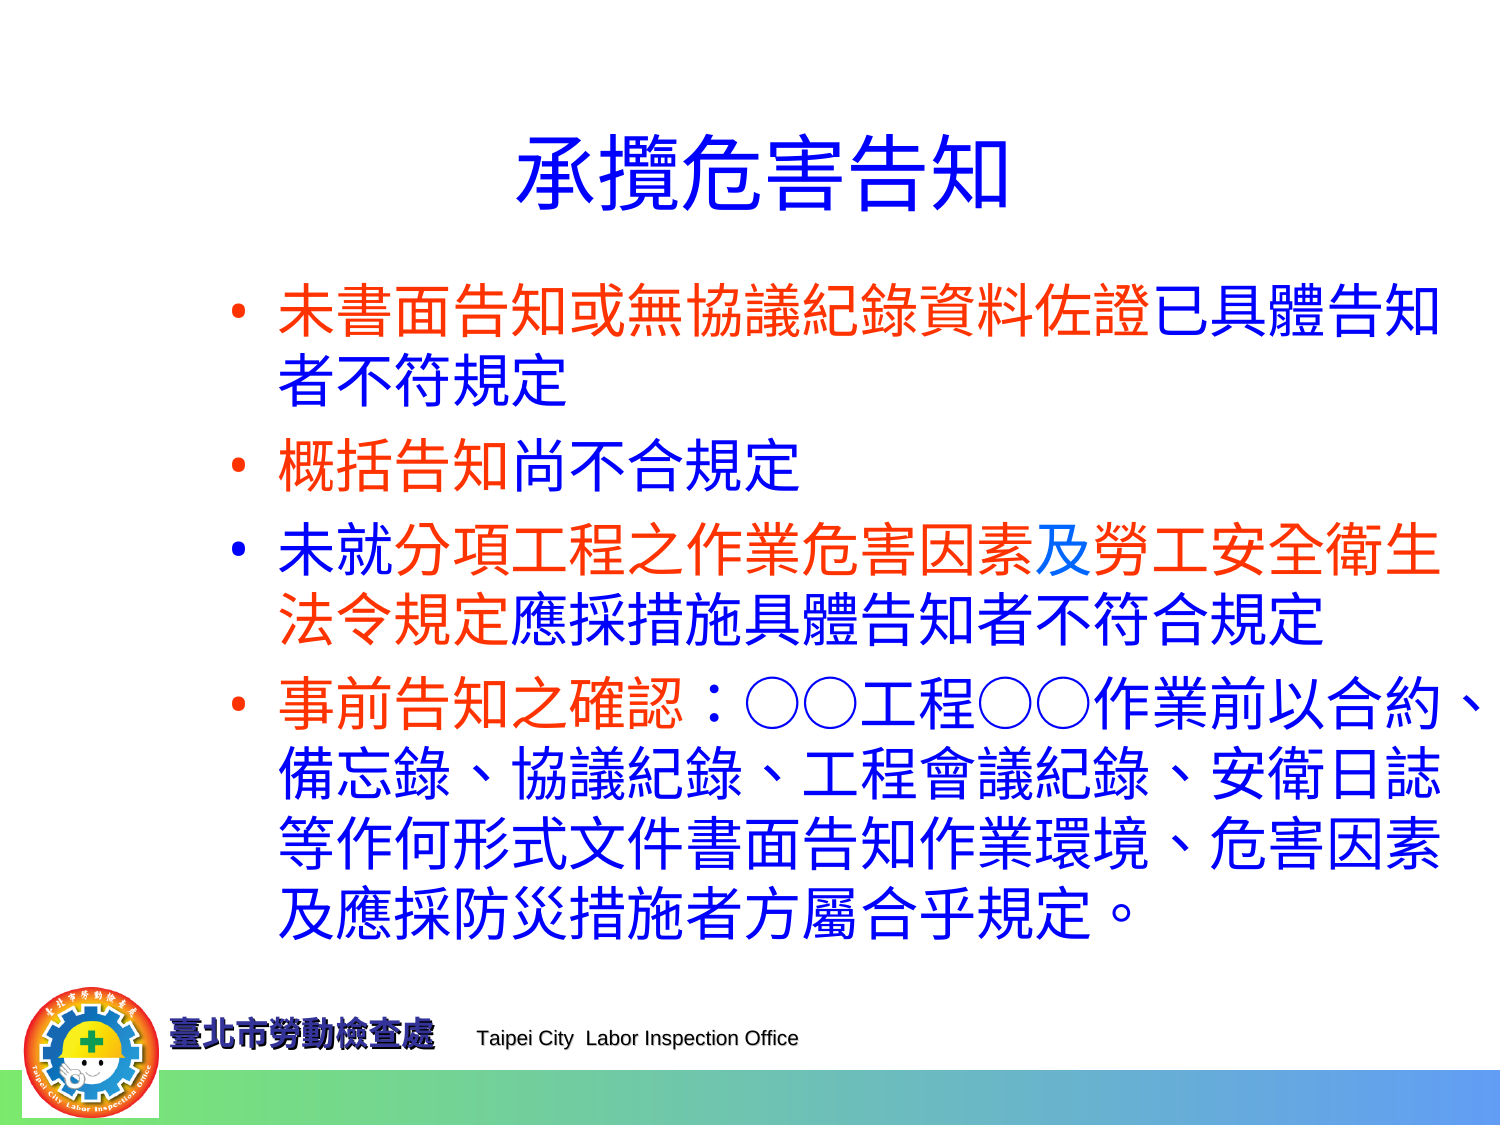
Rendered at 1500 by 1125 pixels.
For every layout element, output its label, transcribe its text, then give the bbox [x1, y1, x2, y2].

list 未書面告知或無協議紀錄資料佐證已具體告知者不符規定 概括告知尚不合規定 未就分項工程之作業危害因素及勞工安全衛生法令規定應採措施具體告知者不符合規定 事前告知之確認：○○工程○○作業前以合約、備忘錄、協議紀錄、工程會議紀錄、安衛日誌等作何形式文件書面告知作業環境、危害因素及應採防災措施者方屬合乎規定。 [206, 267, 1458, 1068]
picture [22, 987, 159, 1118]
title 承攬危害告知 [88, 113, 1439, 302]
